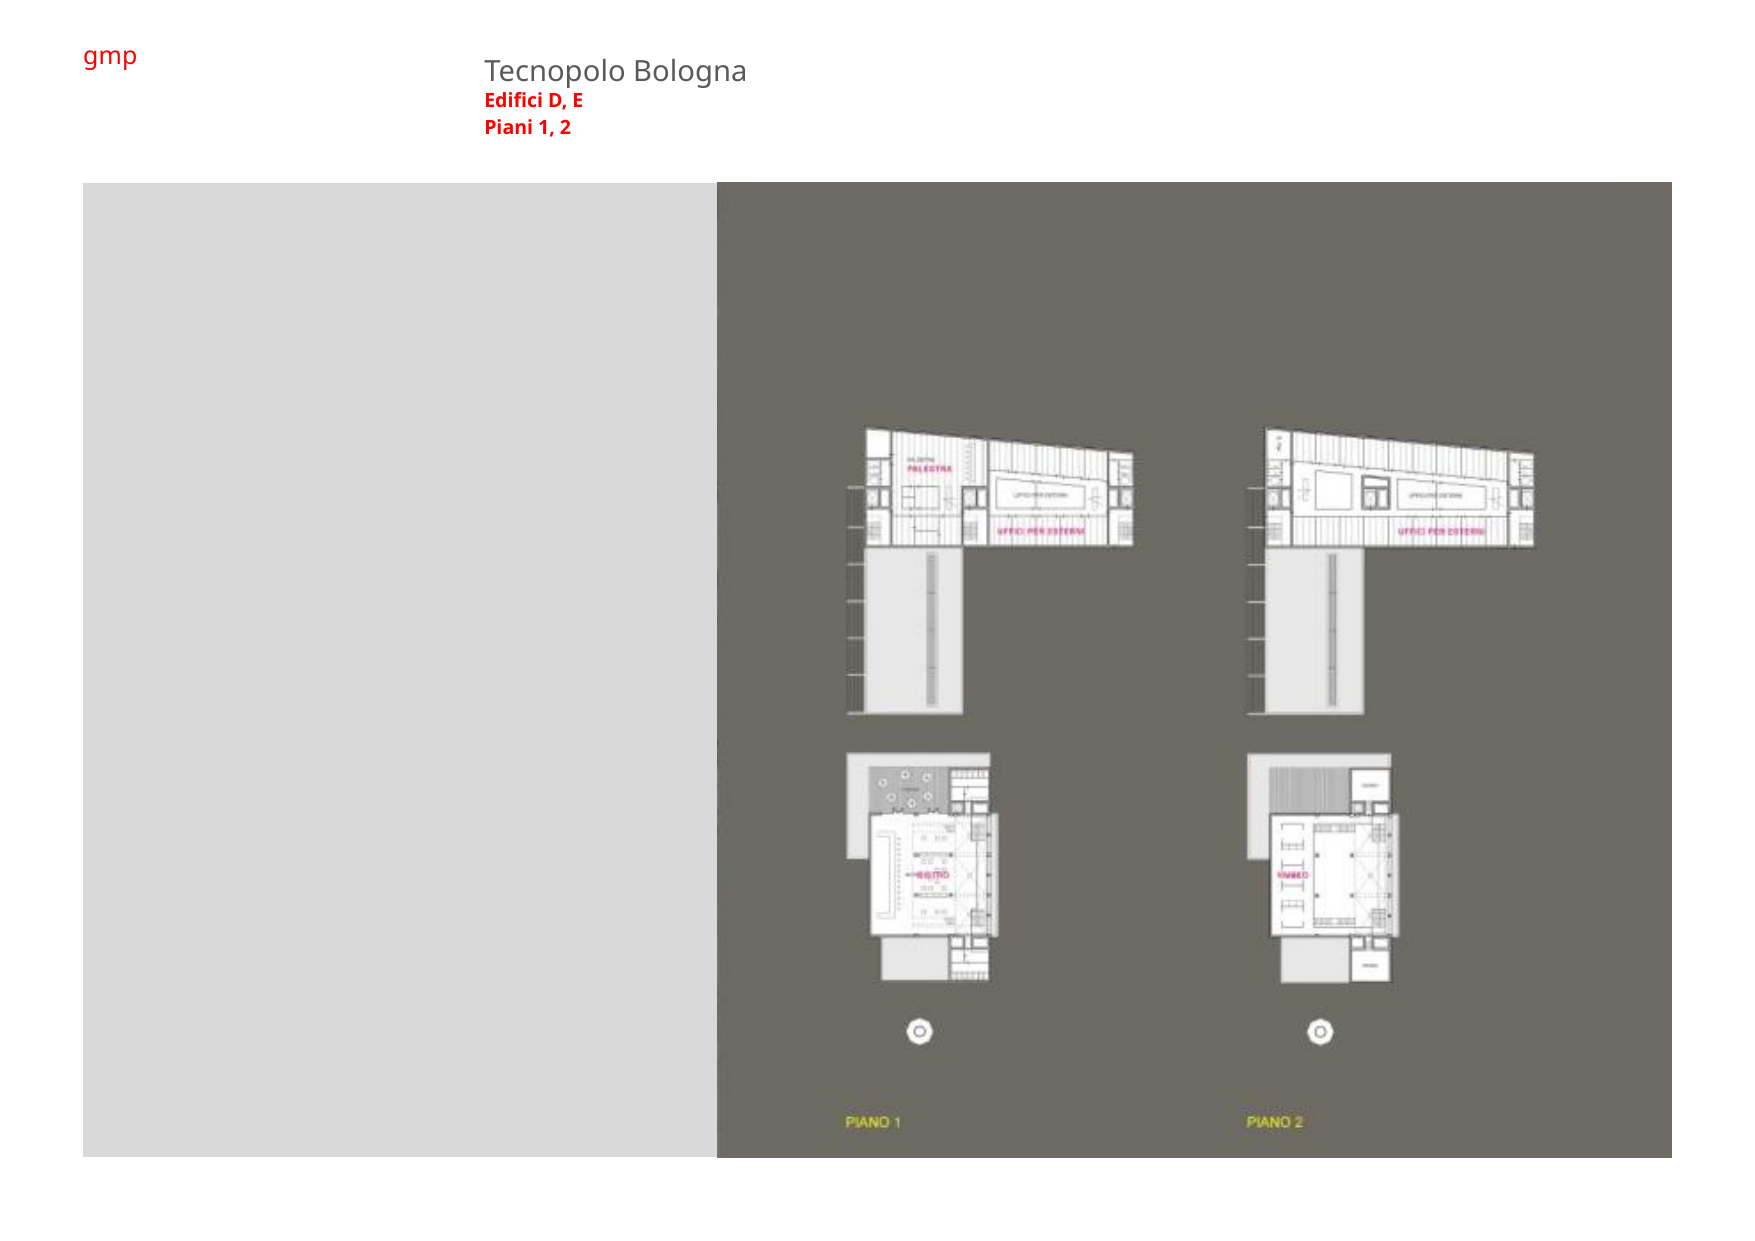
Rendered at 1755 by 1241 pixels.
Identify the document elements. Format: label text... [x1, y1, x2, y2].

list Edifici D, E Piani 1, 2 [484, 95, 1625, 177]
picture [717, 182, 1672, 1158]
text_box [83, 183, 717, 1157]
